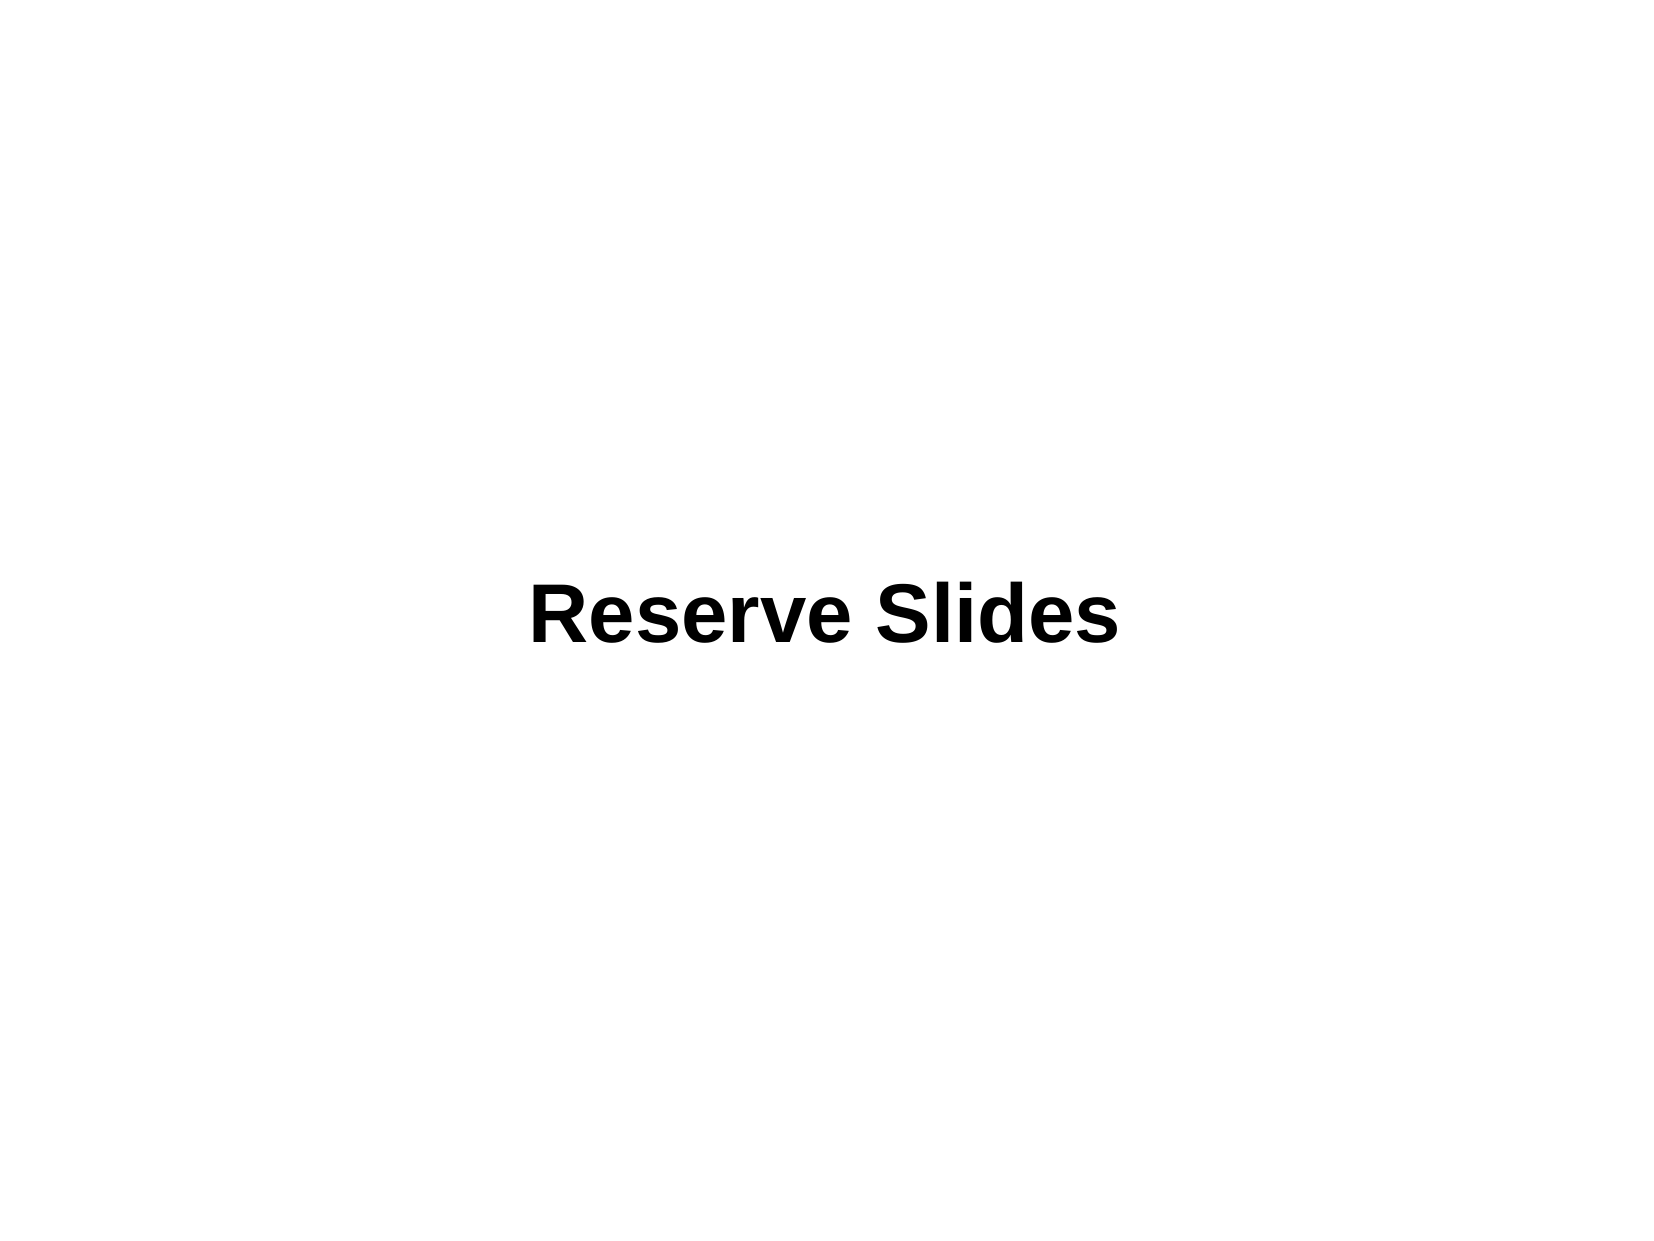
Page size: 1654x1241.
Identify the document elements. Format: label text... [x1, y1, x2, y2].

text_box Reserve Slides [37, 516, 1613, 660]
